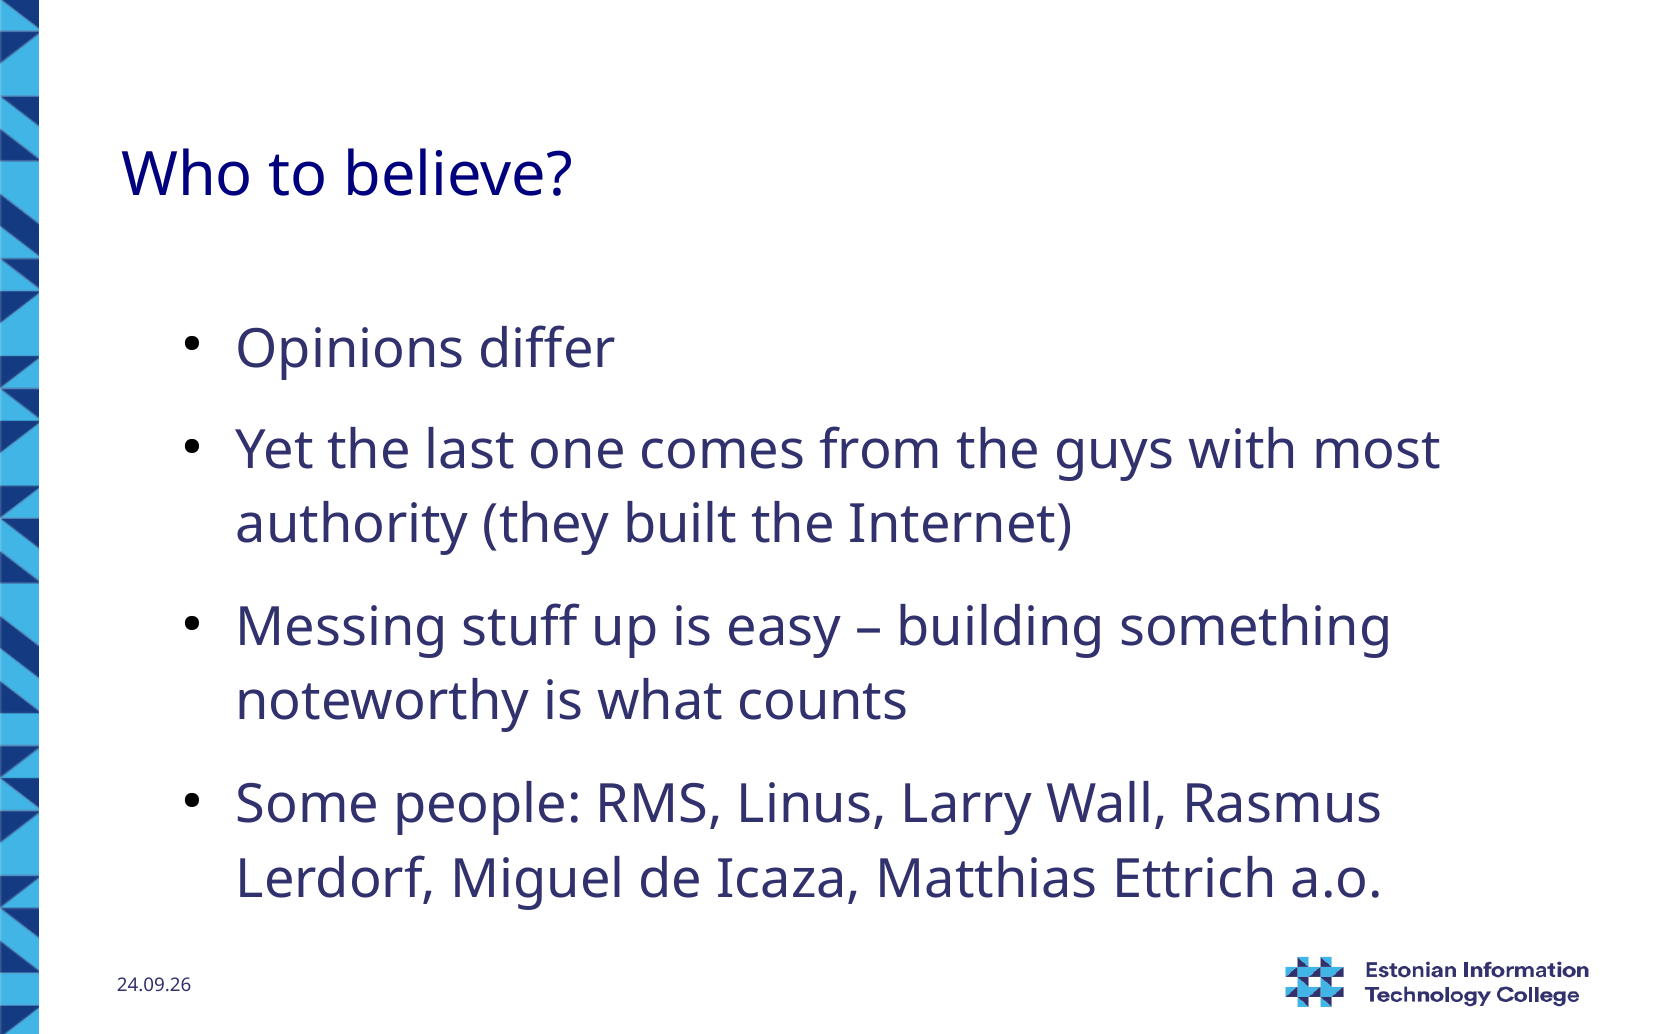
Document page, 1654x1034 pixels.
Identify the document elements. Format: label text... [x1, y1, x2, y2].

title Who to believe? [121, 85, 1534, 259]
list Opinions differ Yet the last one comes from the guys with most authority (they built the Internet) Messing stuff up is easy – building something noteworthy is what counts Some people: RMS, Linus, Larry Wall, Rasmus Lerdorf, Miguel de Icaza, Matthias Ettrich a.o. [164, 312, 1577, 964]
